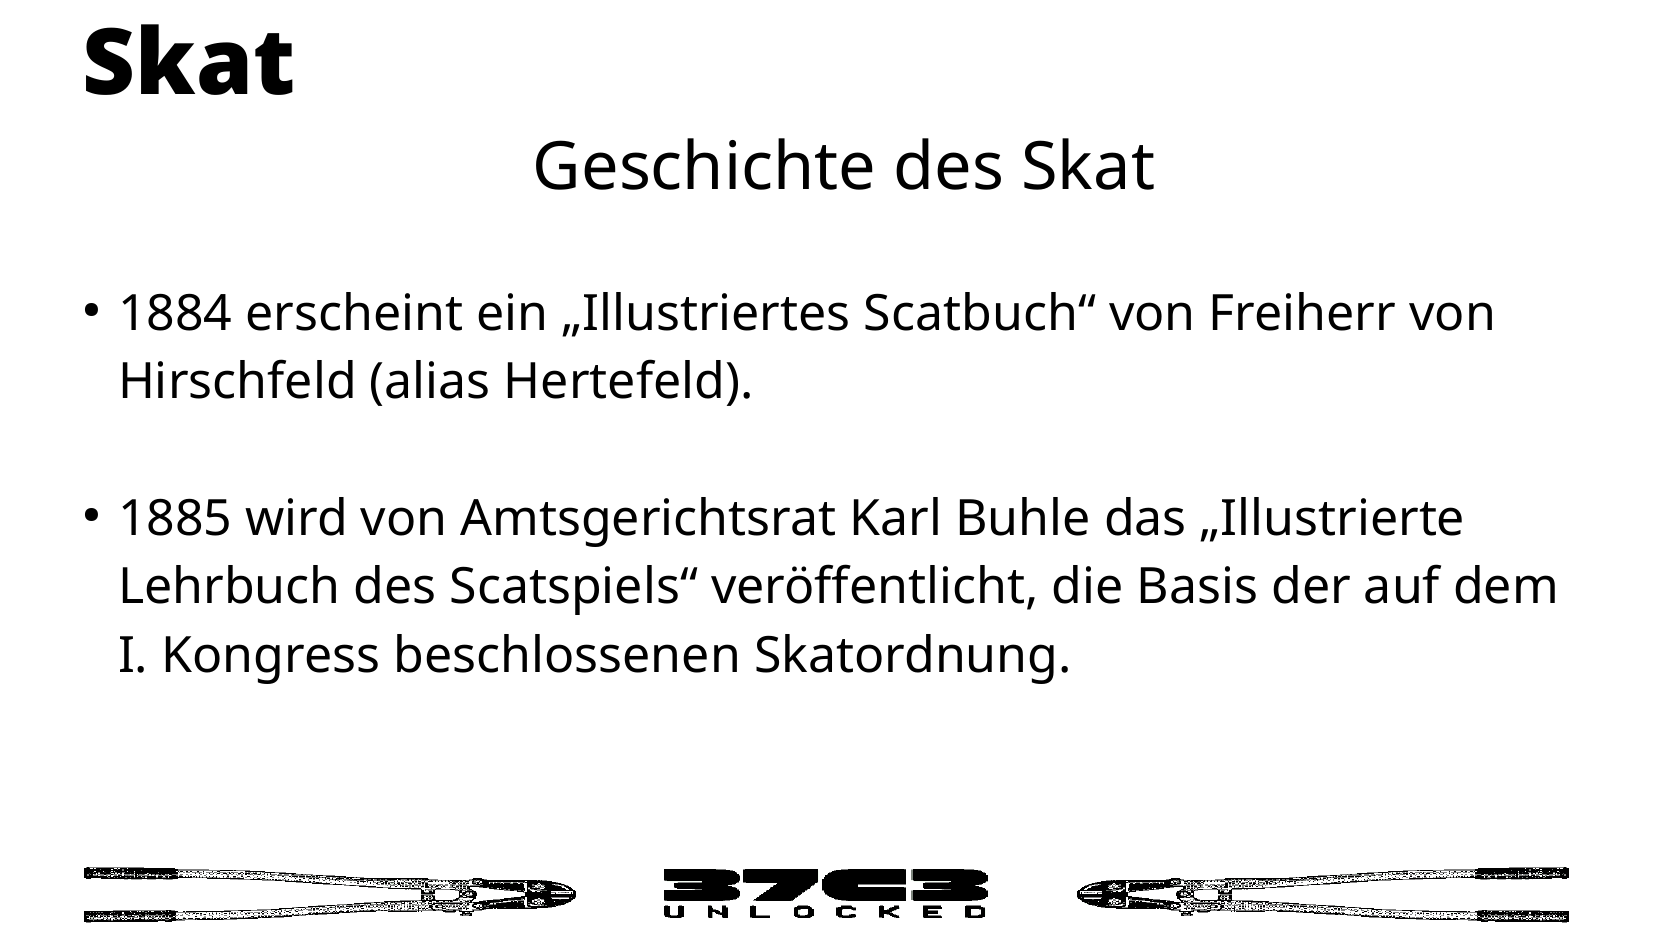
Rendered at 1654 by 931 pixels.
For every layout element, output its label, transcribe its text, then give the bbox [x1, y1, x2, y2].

picture [0, 856, 1654, 931]
subtitle Geschichte des Skat 1884 erscheint ein „Illustriertes Scatbuch“ von Freiherr von Hirschfeld (alias Hertefeld). 1885 wird von Amtsgerichtsrat Karl Buhle das „Illustrierte Lehrbuch des Scatspiels“ veröffentlicht, die Basis der auf dem I. Kongress beschlossenen Skatordnung. [82, 118, 1571, 827]
title Skat [82, 0, 1571, 118]
